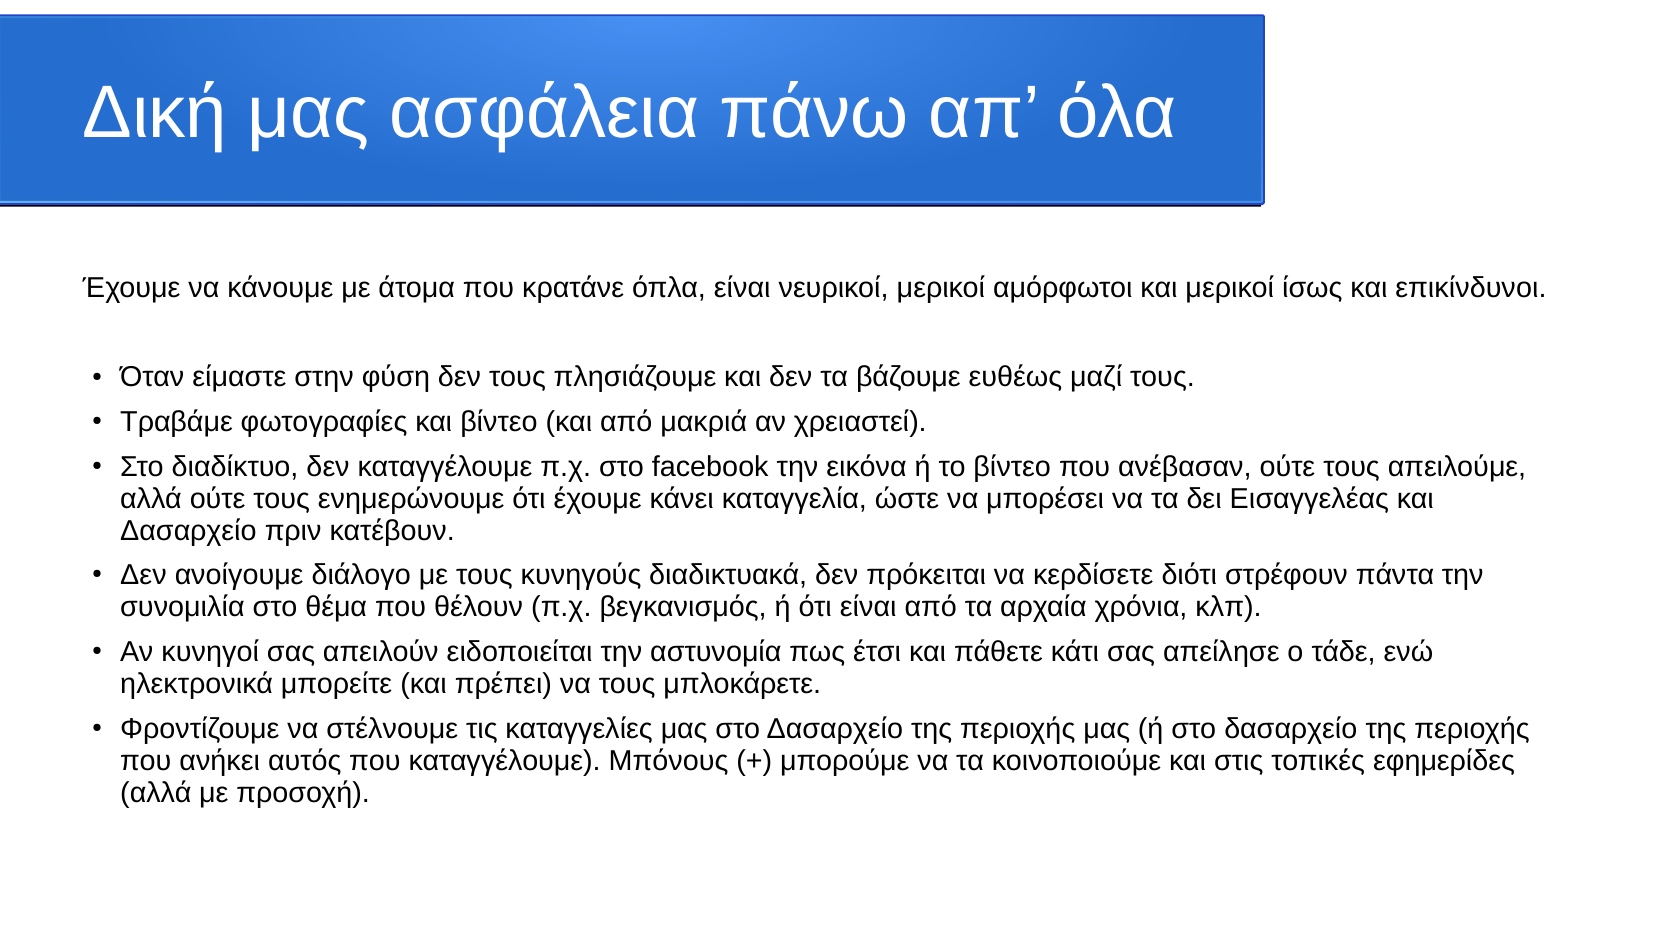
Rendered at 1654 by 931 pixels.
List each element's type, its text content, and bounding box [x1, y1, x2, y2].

title Δική μας ασφάλεια πάνω απ’ όλα [82, 35, 1235, 189]
list Έχουμε να κάνουμε με άτομα που κρατάνε όπλα, είναι νευρικοί, μερικοί αμόρφωτοι και μερικοί ίσως και επικίνδυνοι. Όταν είμαστε στην φύση δεν τους πλησιάζουμε και δεν τα βάζουμε ευθέως μαζί τους. Τραβάμε φωτογραφίες και βίντεο (και από μακριά αν χρειαστεί). Στο διαδίκτυο, δεν καταγγέλουμε π.χ. στο facebook την εικόνα ή το βίντεο που ανέβασαν, ούτε τους απειλούμε, αλλά ούτε τους ενημερώνουμε ότι έχουμε κάνει καταγγελία, ώστε να μπορέσει να τα δει Εισαγγελέας και Δασαρχείο πριν κατέβουν. Δεν ανοίγουμε διάλογο με τους κυνηγούς διαδικτυακά, δεν πρόκειται να κερδίσετε διότι στρέφουν πάντα την συνομιλία στο θέμα που θέλουν (π.χ. βεγκανισμός, ή ότι είναι από τα αρχαία χρόνια, κλπ). Αν κυνηγοί σας απειλούν ειδοποιείται την αστυνομία πως έτσι και πάθετε κάτι σας απείλησε ο τάδε, ενώ ηλεκτρονικά μπορείτε (και πρέπει) να τους μπλοκάρετε. Φροντίζουμε να στέλνουμε τις καταγγελίες μας στο Δασαρχείο της περιοχής μας (ή στο δασαρχείο της περιοχής που ανήκει αυτός που καταγγέλουμε). Μπόνους (+) μπορούμε να τα κοινοποιούμε και στις τοπικές εφημερίδες (αλλά με προσοχή). [82, 271, 1571, 812]
